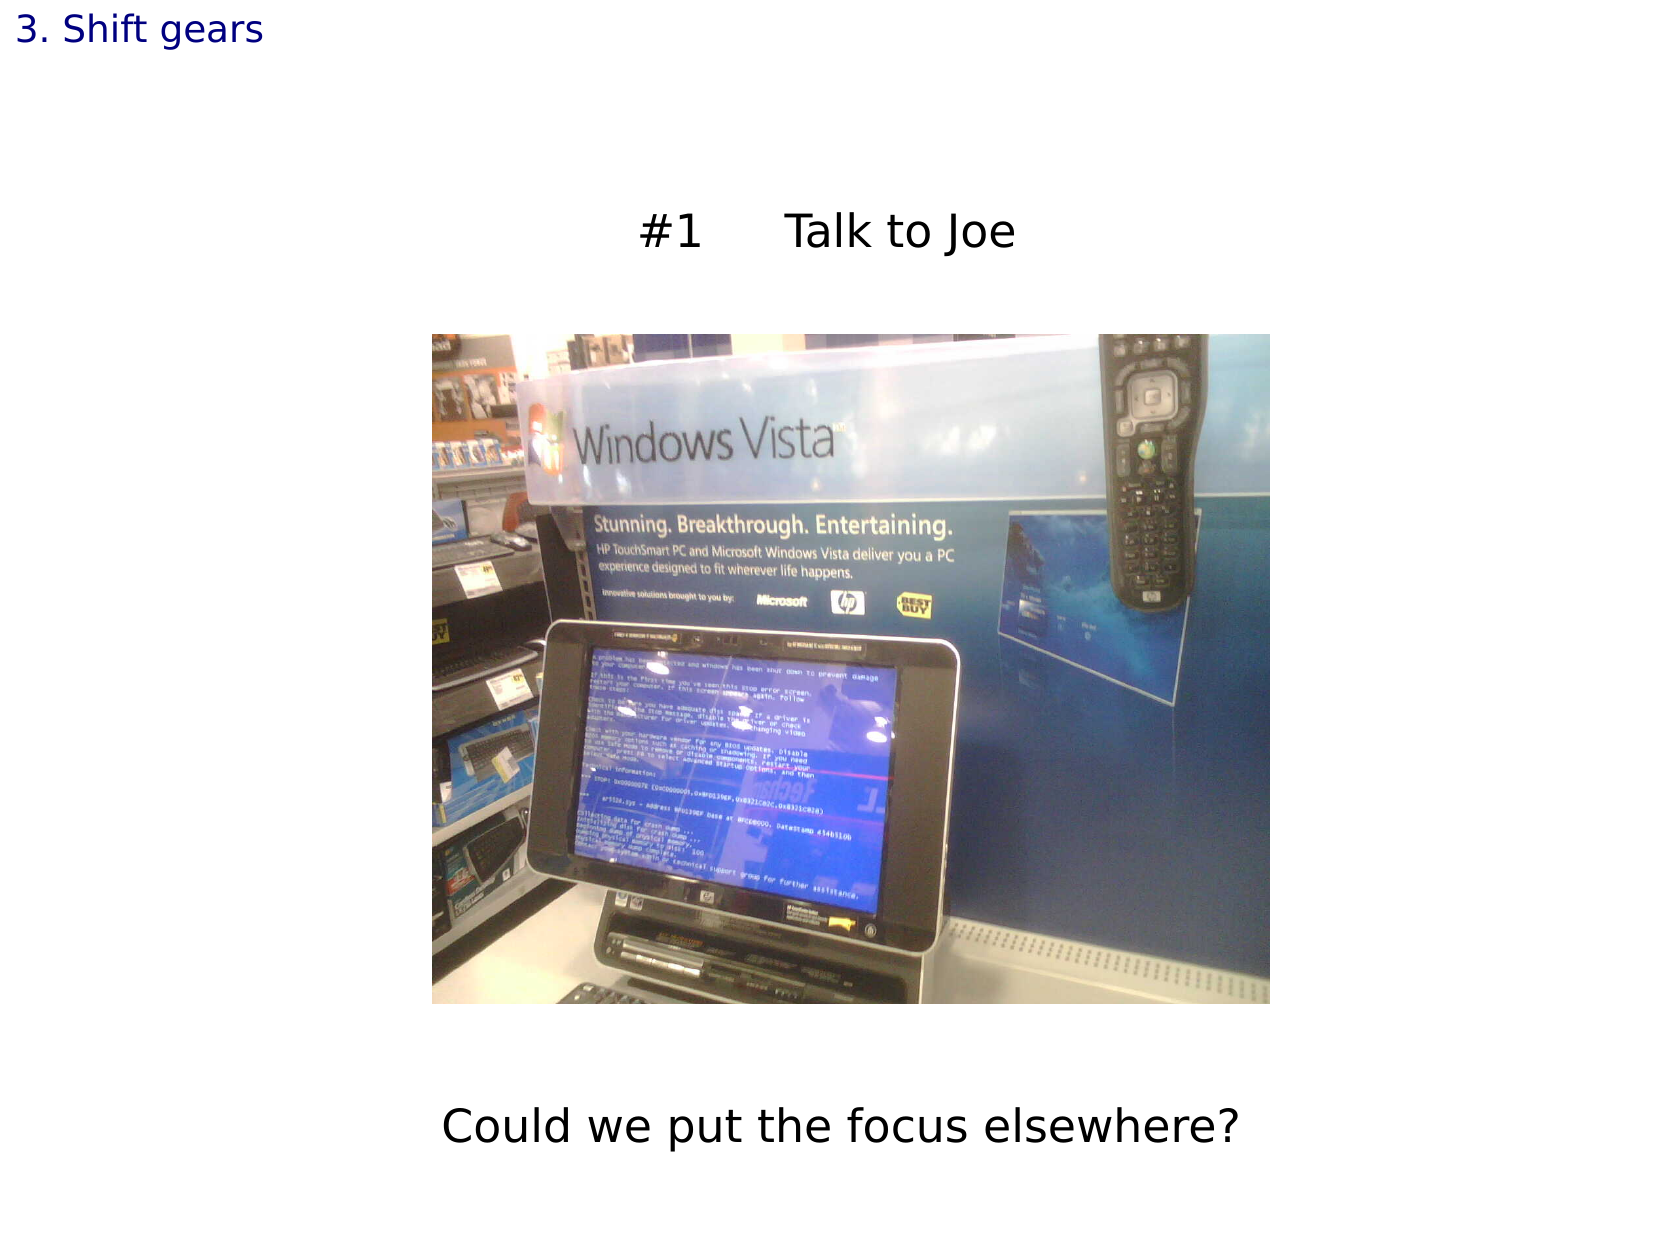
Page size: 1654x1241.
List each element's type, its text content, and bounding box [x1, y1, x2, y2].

picture [432, 334, 1270, 1004]
text_box #1 Talk to Joe [0, 197, 1654, 266]
text_box 3. Shift gears [0, 0, 768, 59]
text_box Could we put the focus elsewhere? [354, 1092, 1329, 1161]
